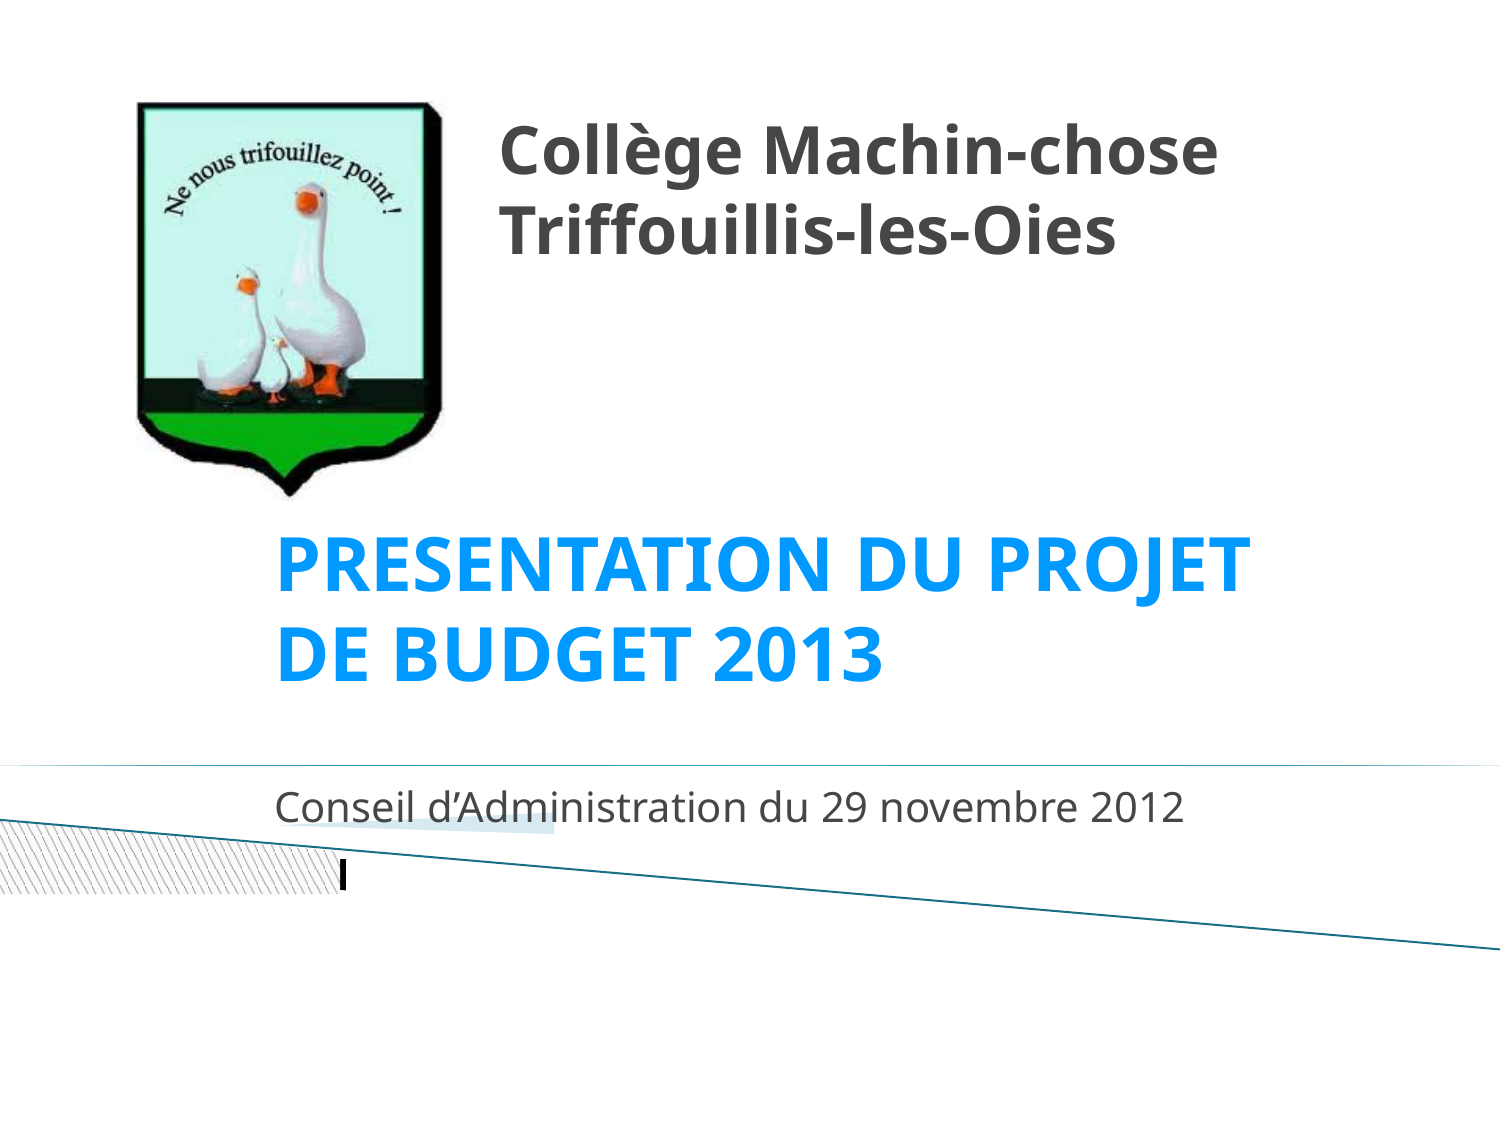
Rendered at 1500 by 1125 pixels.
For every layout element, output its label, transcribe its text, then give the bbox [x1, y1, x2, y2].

title Collège Machin-chose Triffouillis-les-Oies [484, 87, 1430, 275]
picture [135, 101, 446, 501]
picture [0, 821, 266, 895]
subtitle PRESENTATION DU PROJET DE BUDGET 2013 Conseil d’Administration du 29 novembre 2012 [266, 433, 1317, 1038]
